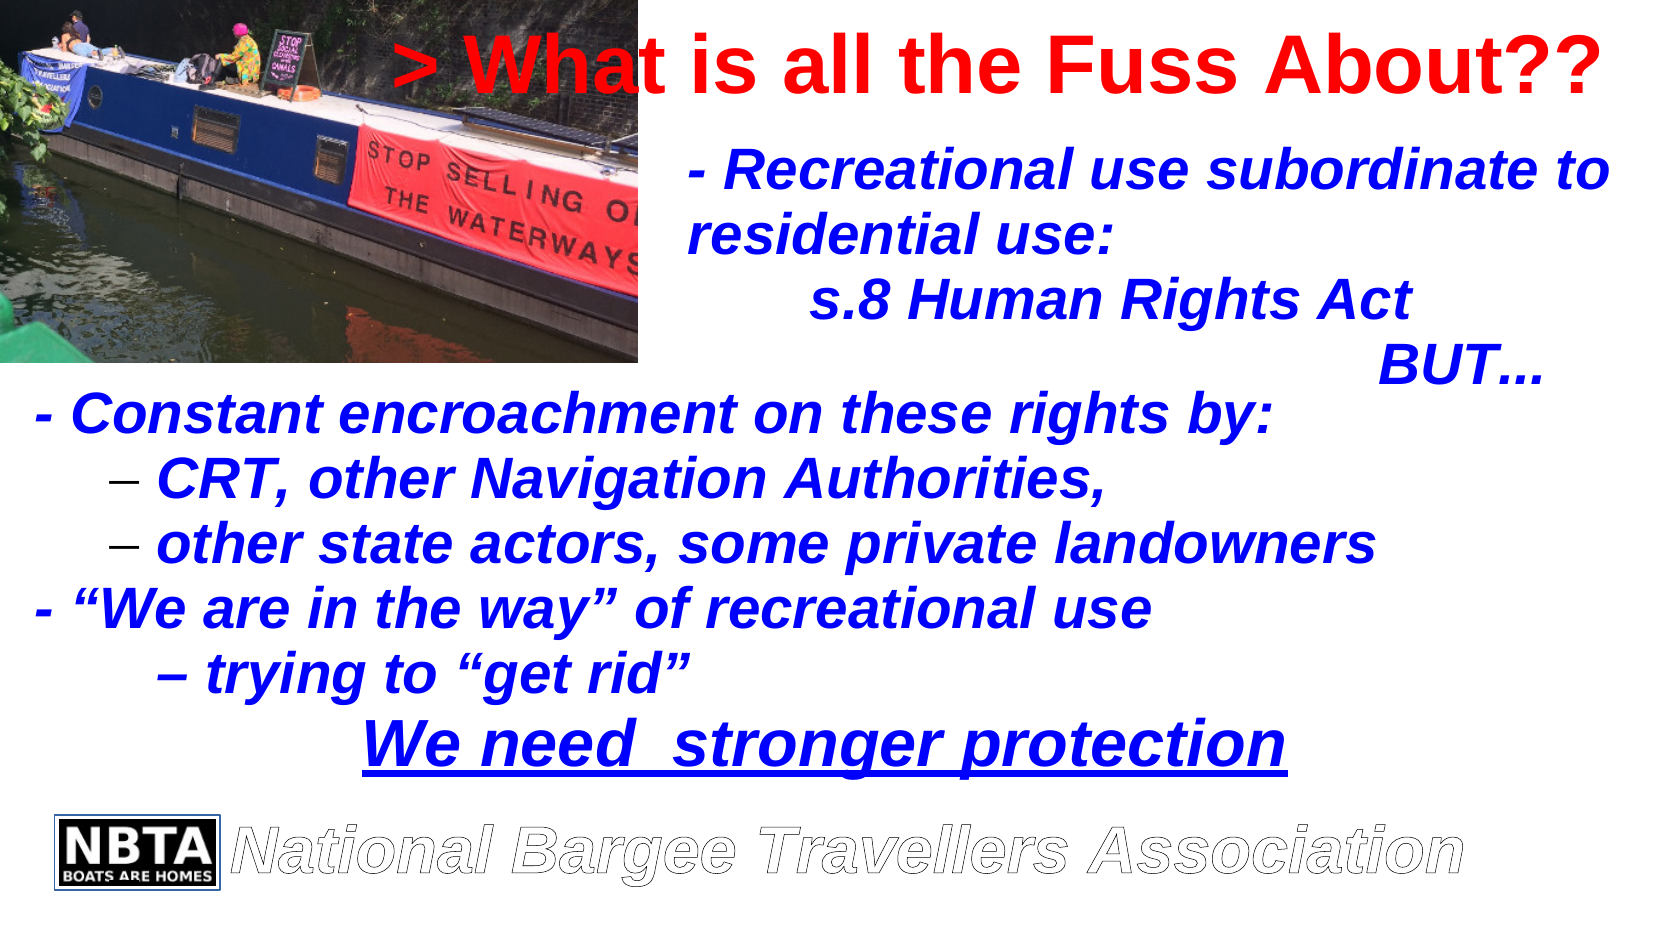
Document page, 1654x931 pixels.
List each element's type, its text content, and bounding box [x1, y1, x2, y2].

picture [0, 0, 638, 363]
text_box > What is all the Fuss About?? [376, 11, 1629, 120]
text_box [54, 815, 214, 890]
text_box - Recreational use subordinate to residential use: s.8 Human Rights Act BUT... [673, 129, 1630, 406]
picture [59, 819, 214, 886]
text_box National Bargee Travellers Association [214, 815, 1531, 907]
text_box - Constant encroachment on these rights by: CRT, other Navigation Authorities, other state actors, some private landowners - “We are in the way” of recreational use – trying to “get rid” We need stronger protection [19, 373, 1630, 815]
